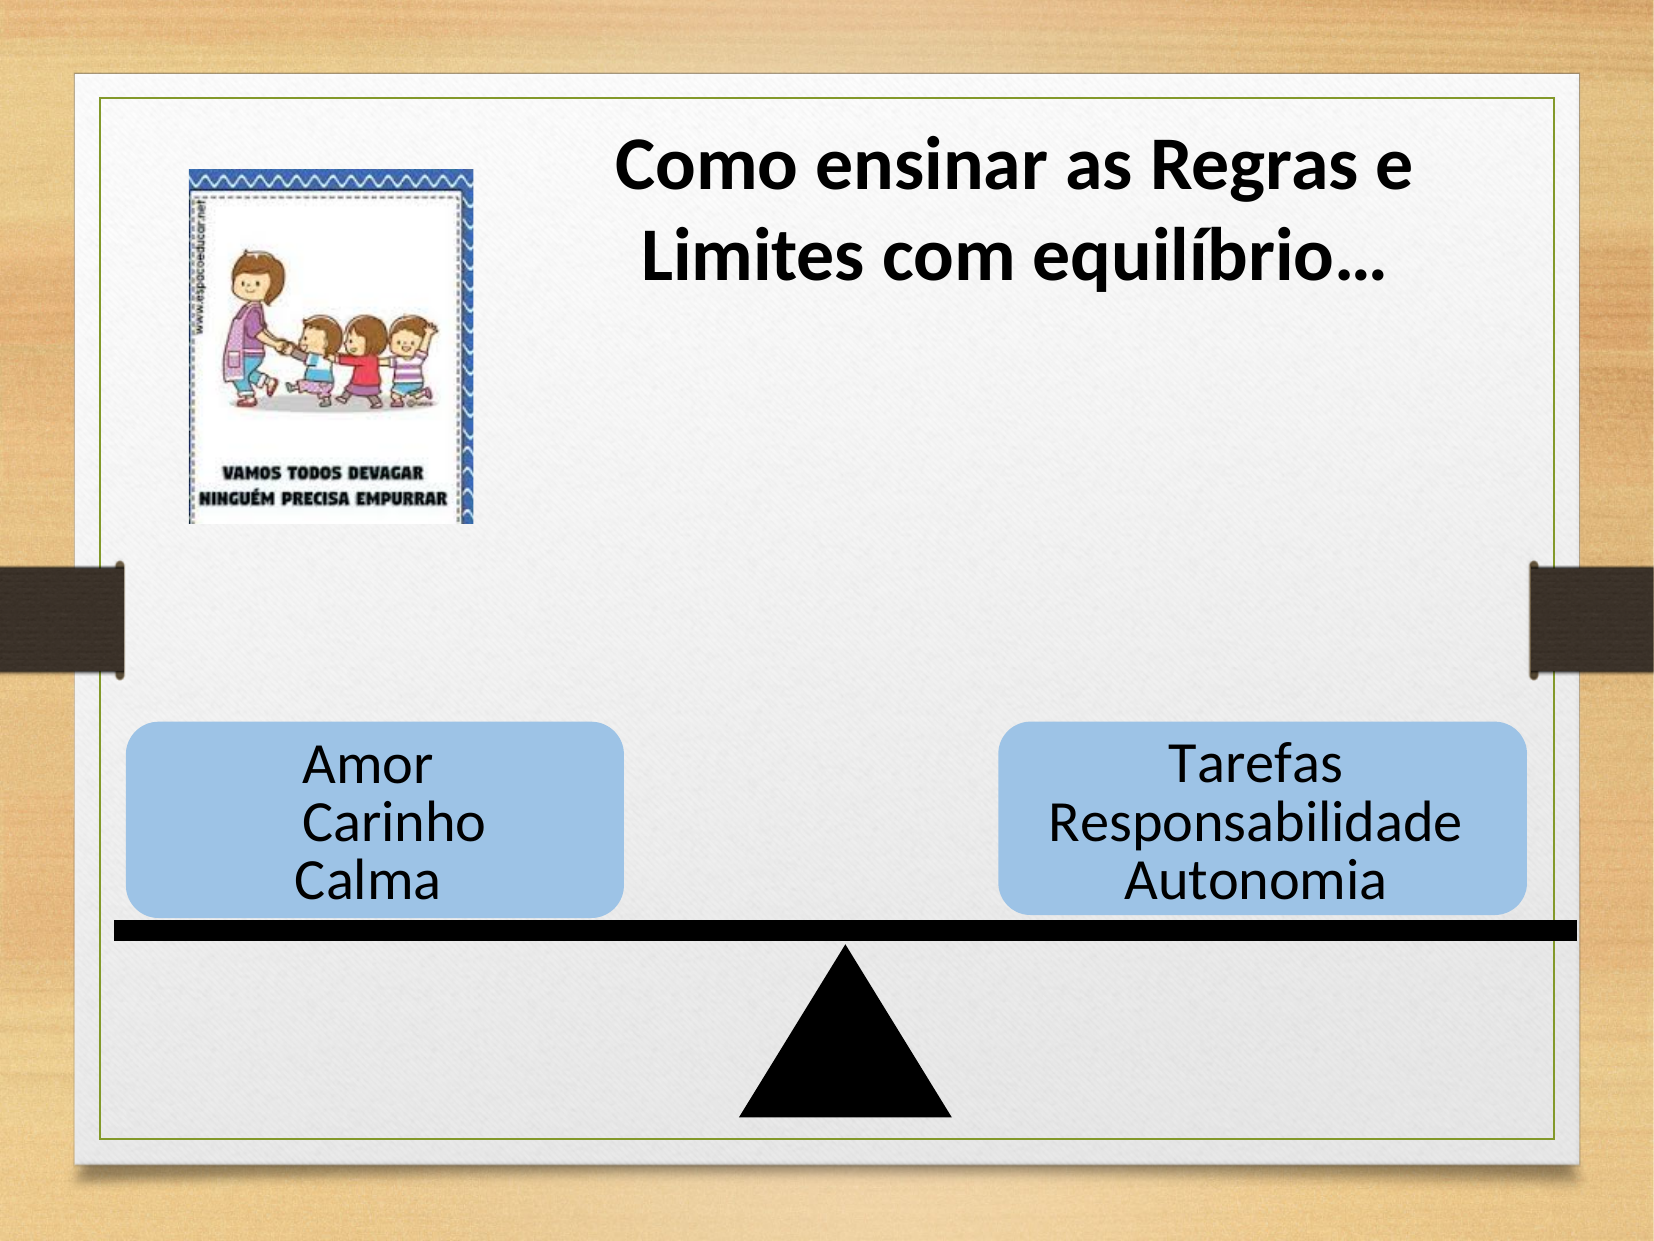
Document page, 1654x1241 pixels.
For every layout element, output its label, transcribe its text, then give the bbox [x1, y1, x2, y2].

text_box [738, 944, 952, 1118]
text_box [114, 920, 1577, 941]
picture [188, 169, 474, 524]
text_box Amor Carinho Calma [125, 721, 624, 919]
text_box Como ensinar as Regras e Limites com equilíbrio… [489, 106, 1542, 667]
text_box Tarefas Responsabilidade Autonomia [998, 721, 1527, 916]
